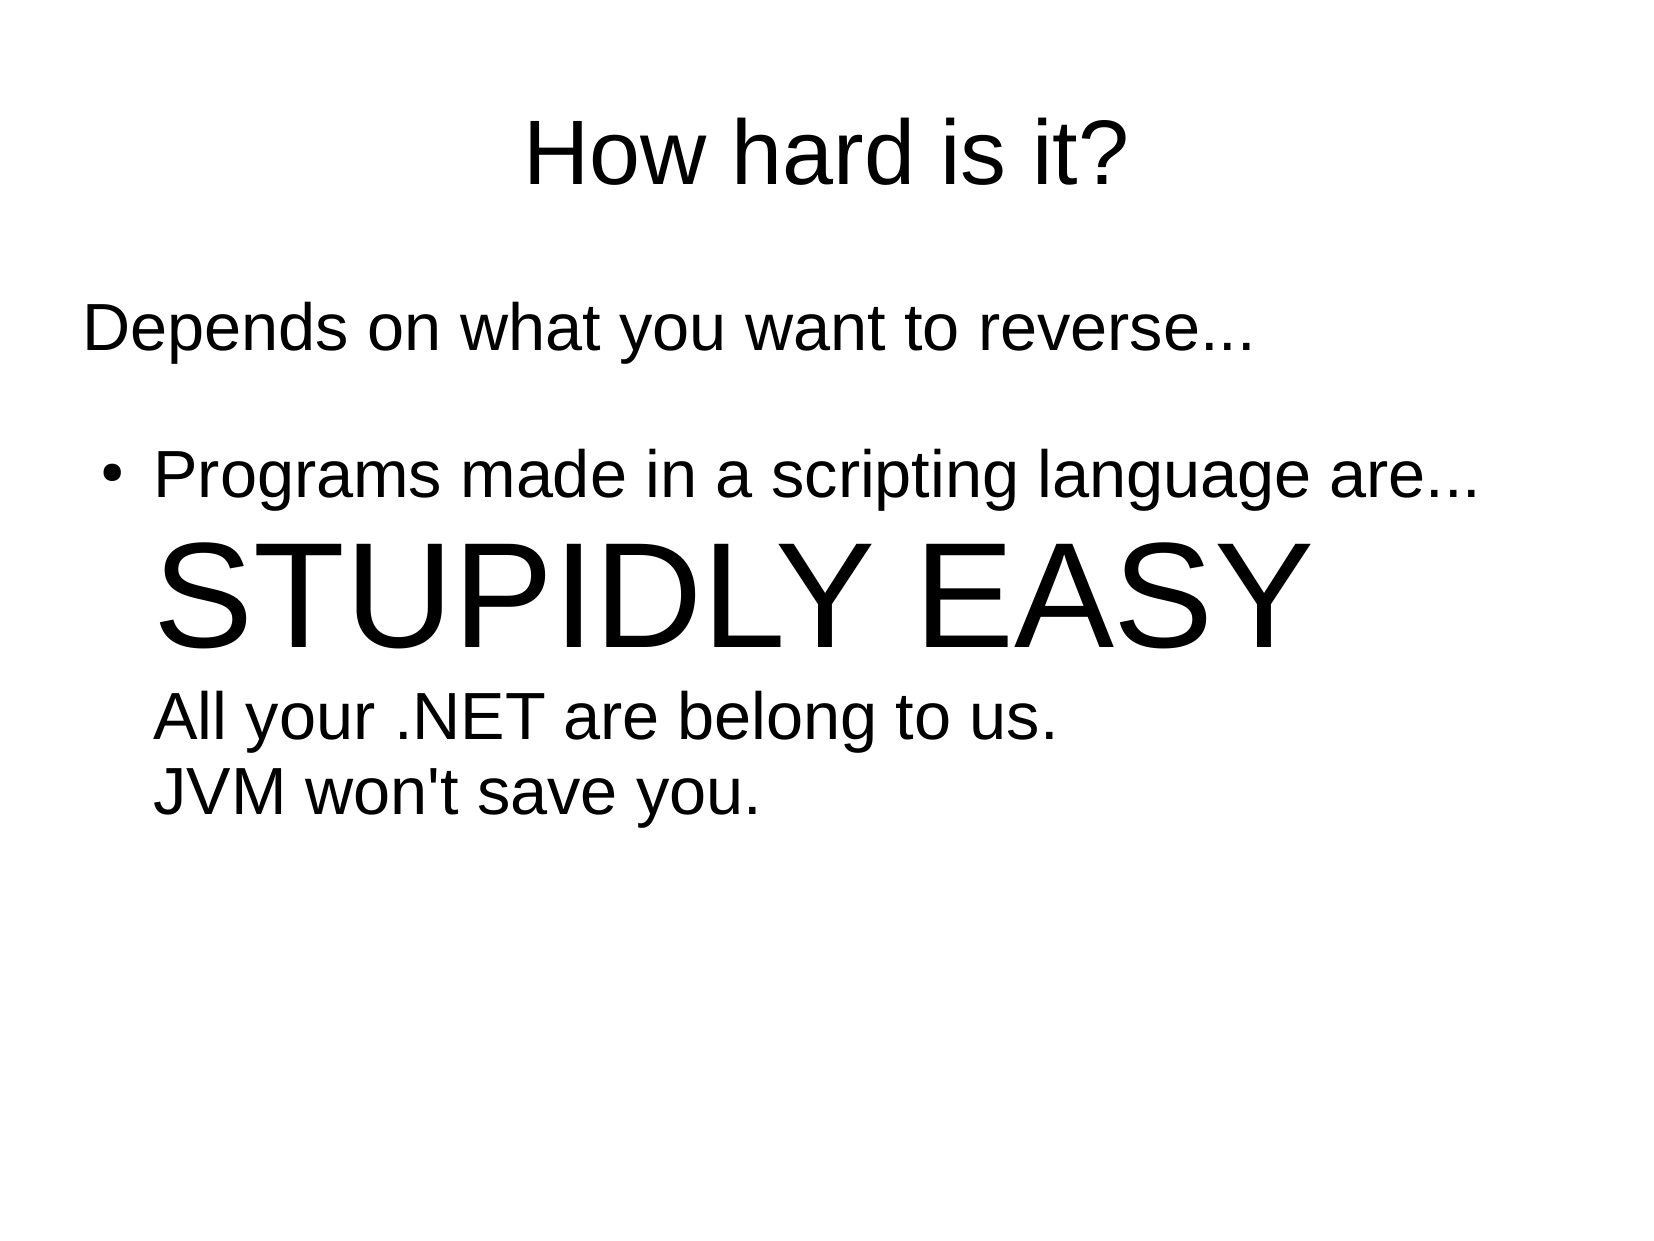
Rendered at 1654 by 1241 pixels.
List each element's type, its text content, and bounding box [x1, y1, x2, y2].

list Depends on what you want to reverse... [82, 290, 1571, 426]
list Programs made in a scripting language are... STUPIDLY EASY All your .NET are belong to us. JVM won't save you. [82, 437, 1571, 1205]
title How hard is it? [82, 49, 1571, 257]
